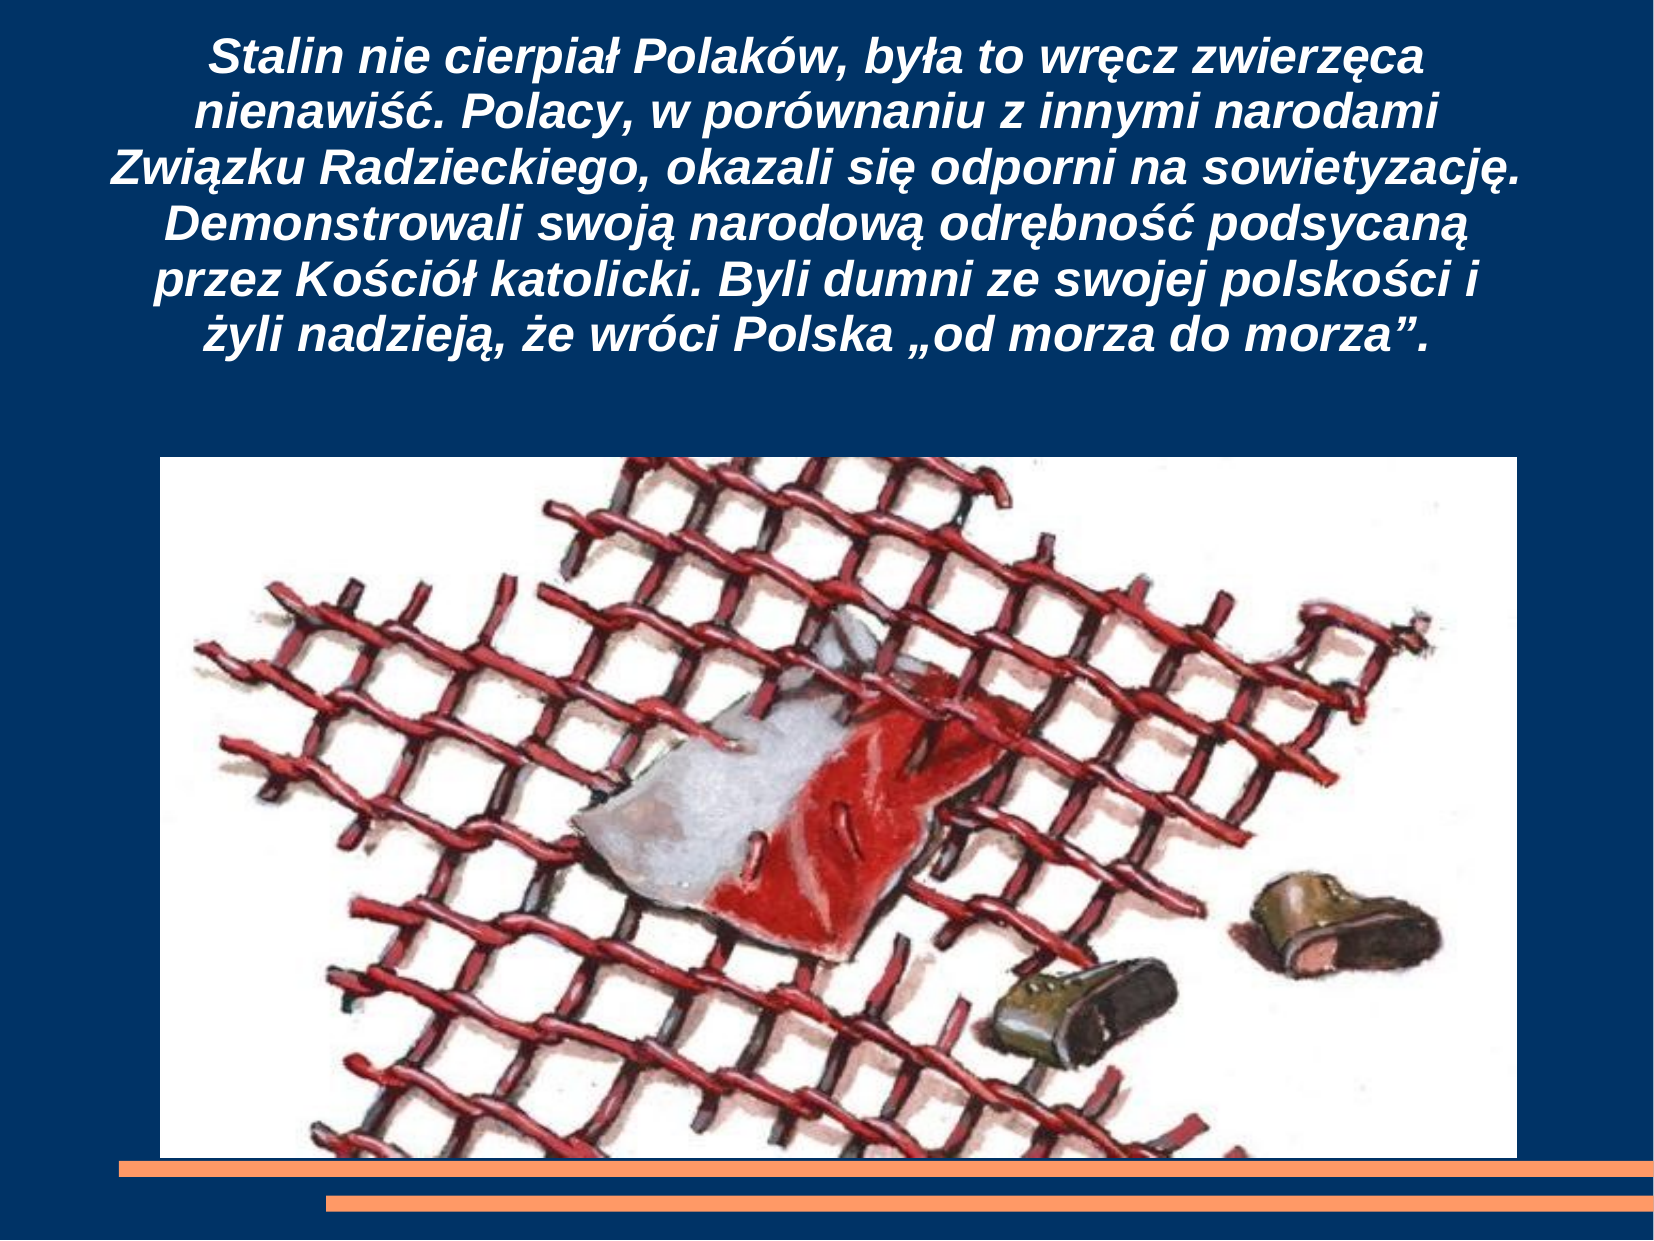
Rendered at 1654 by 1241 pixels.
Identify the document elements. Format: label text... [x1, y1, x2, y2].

title Stalin nie cierpiał Polaków, była to wręcz zwierzęca nienawiść. Polacy, w porównaniu z innymi narodami Związku Radzieckiego, okazali się odporni na sowietyzację. Demonstrowali swoją narodową odrębność podsycaną przez Kościół katolicki. Byli dumni ze swojej polskości i żyli nadzieją, że wróci Polska „od morza do morza”. [111, 24, 1524, 367]
picture [160, 457, 1517, 1158]
